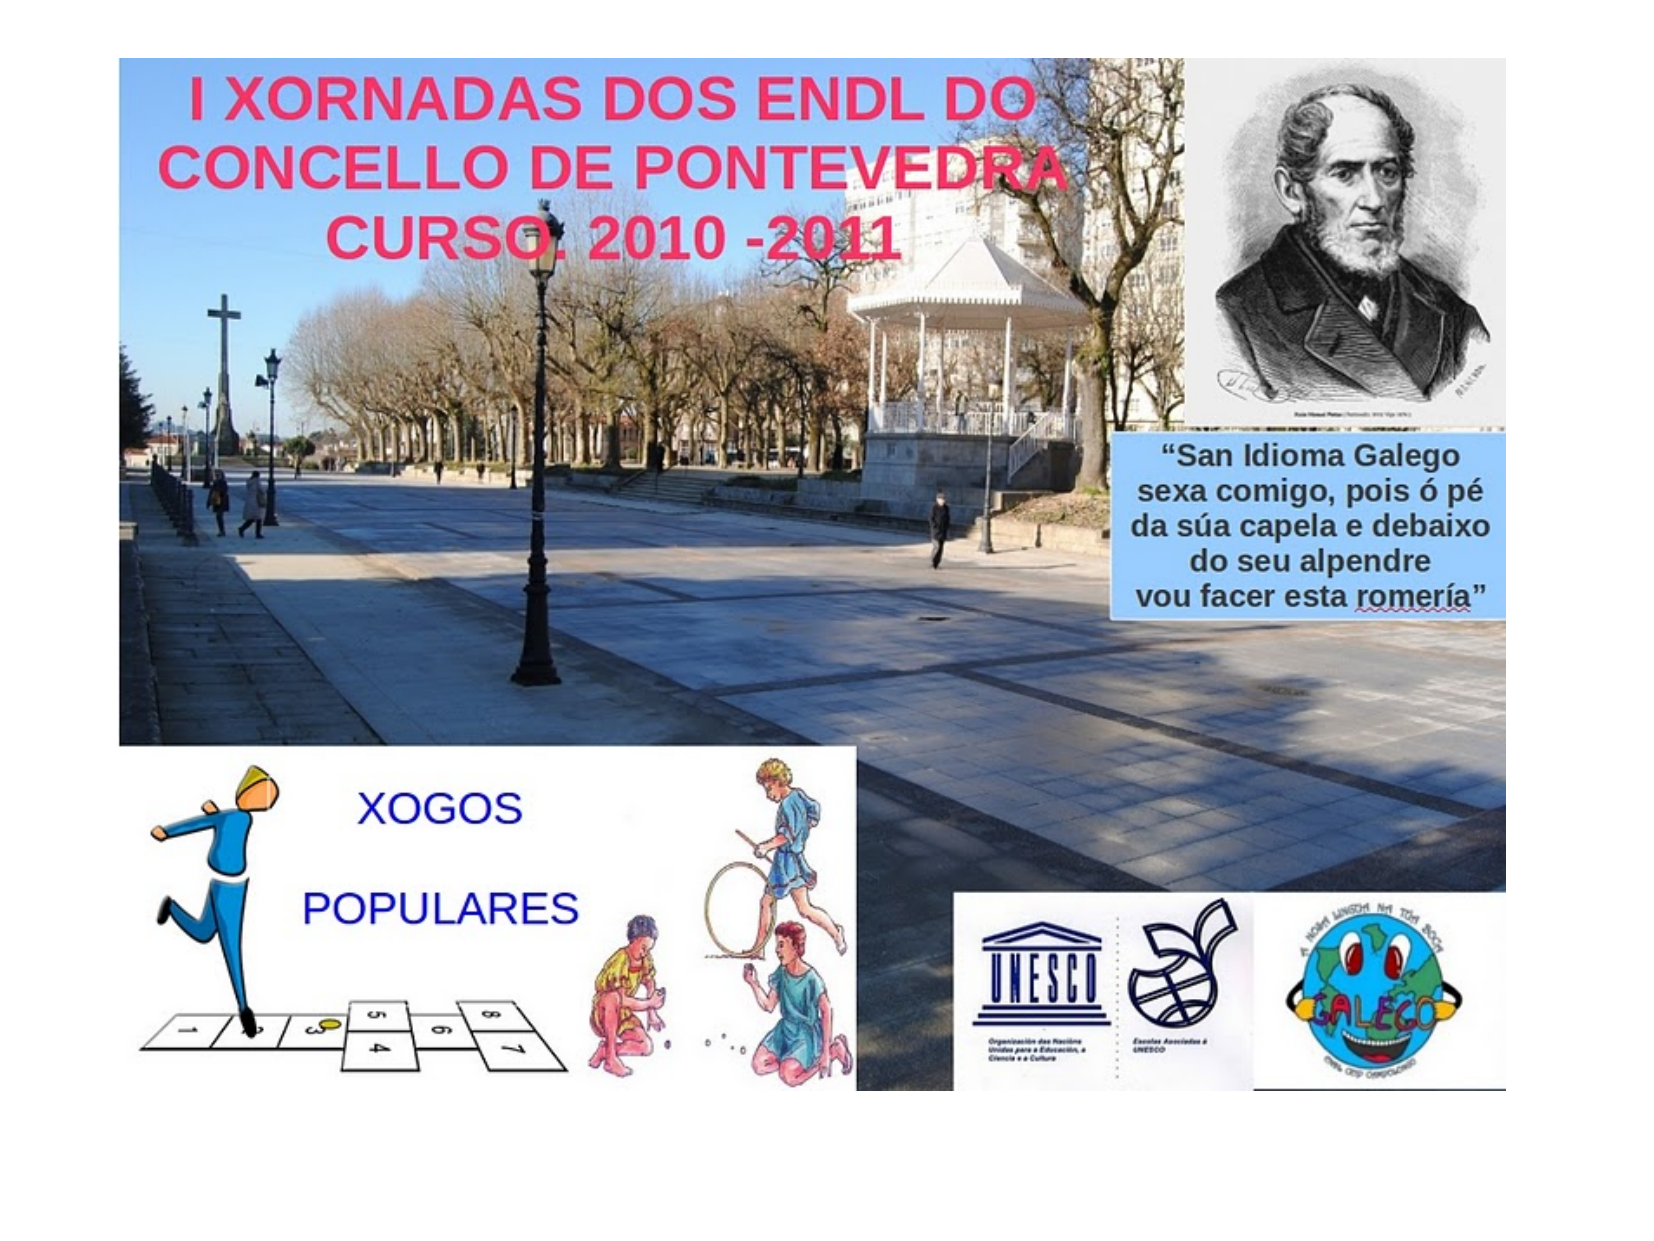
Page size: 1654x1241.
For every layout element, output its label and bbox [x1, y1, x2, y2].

picture [118, 58, 1506, 1091]
